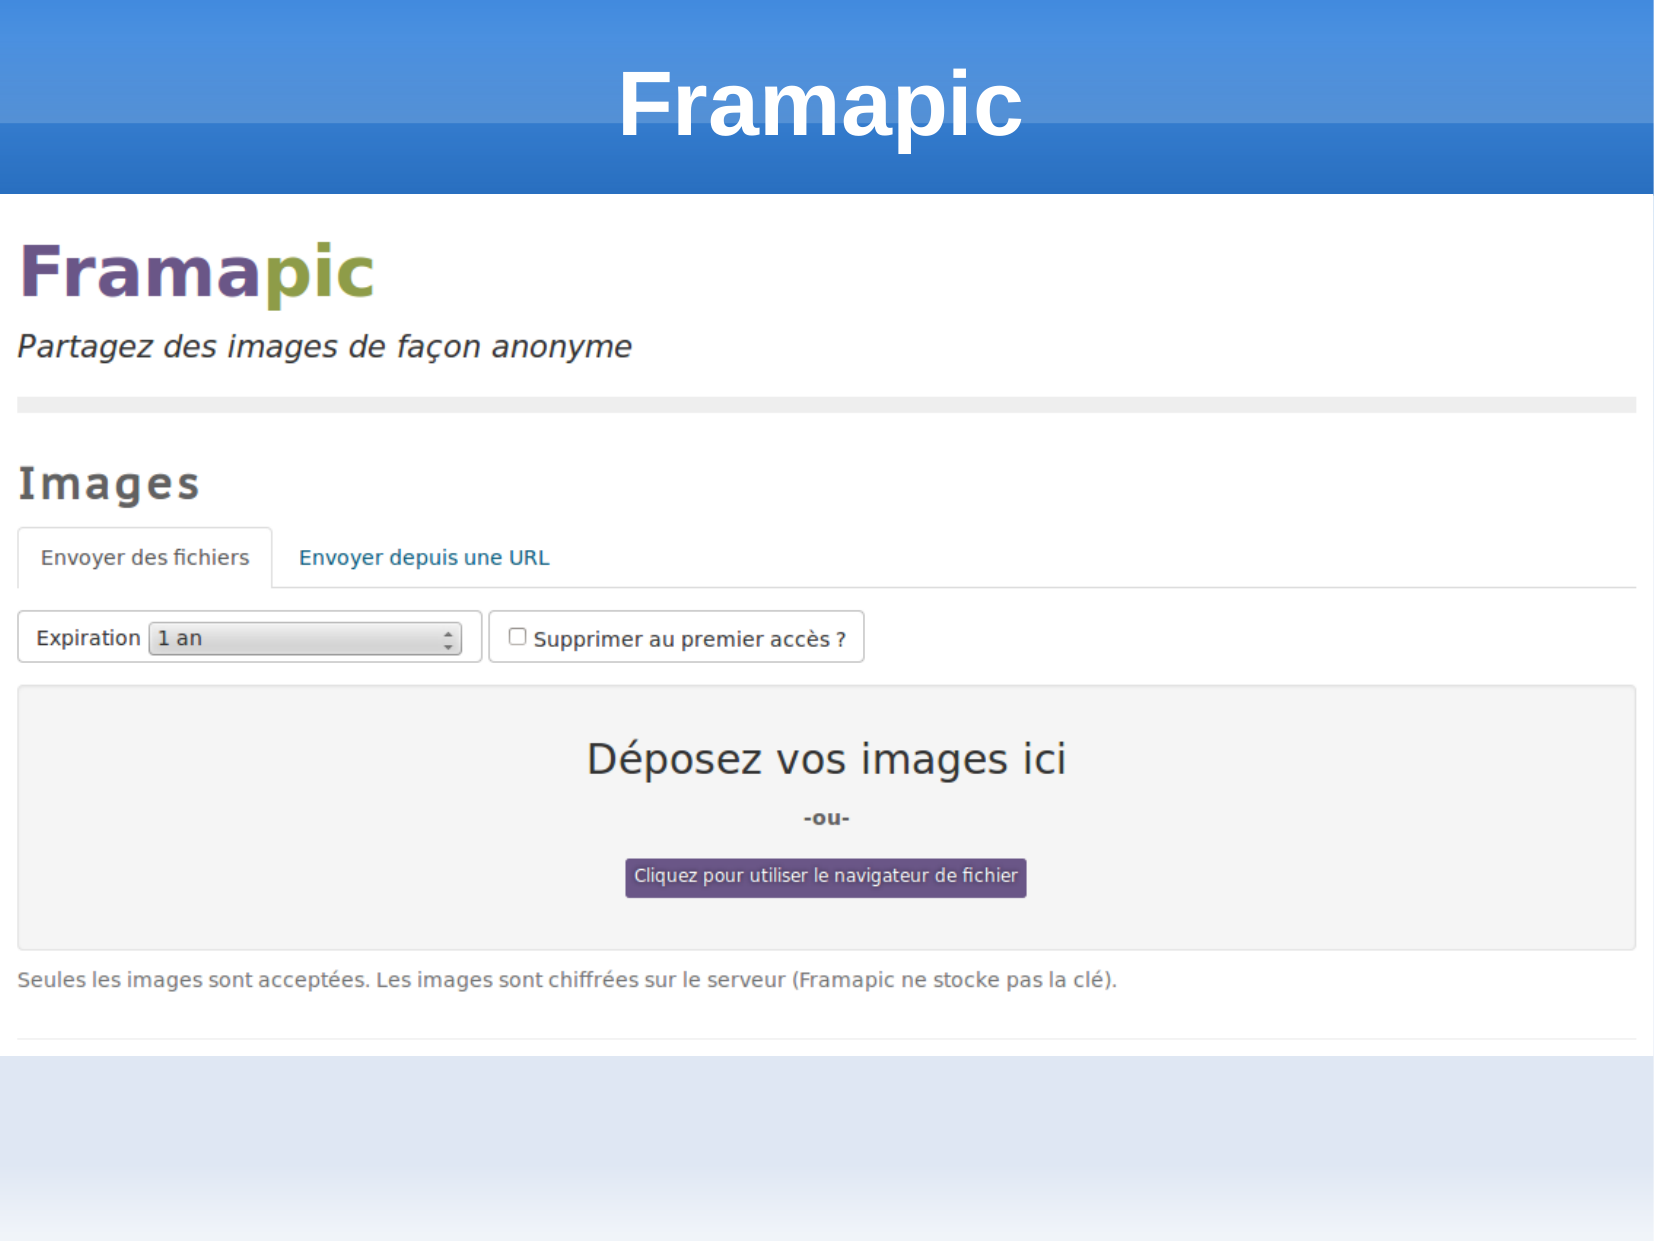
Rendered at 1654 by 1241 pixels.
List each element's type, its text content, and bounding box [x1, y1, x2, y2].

picture [0, 0, 1654, 1241]
title Framapic [76, 0, 1565, 194]
